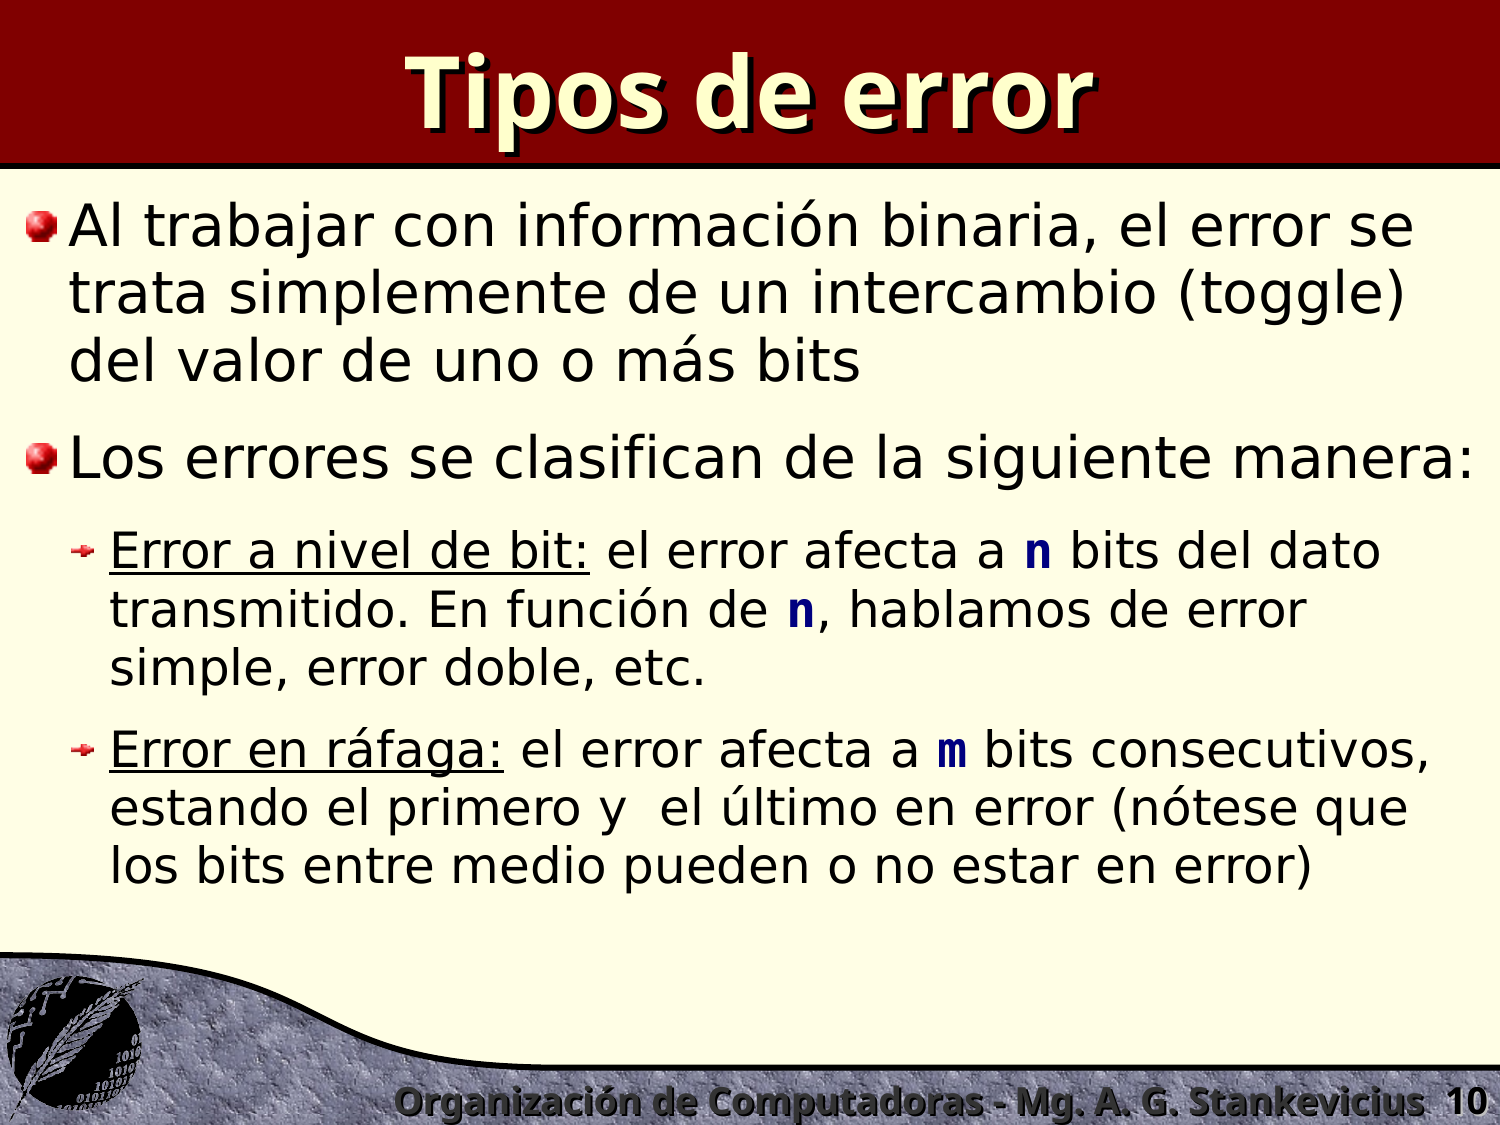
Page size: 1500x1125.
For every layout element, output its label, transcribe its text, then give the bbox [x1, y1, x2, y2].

picture [1058, 1100, 1065, 1110]
list Al trabajar con información binaria, el error se trata simplemente de un intercambio (toggle) del valor de uno o más bits Los errores se clasifican de la siguiente manera: Error a nivel de bit: el error afecta a n bits del dato transmitido. En función de n, hablamos de error simple, error doble, etc. Error en ráfaga: el error afecta a m bits consecutivos, estando el primero y el último en error (nótese que los bits entre medio pueden o no estar en error) [11, 192, 1486, 935]
picture [802, 1100, 806, 1110]
picture [0, 959, 1500, 1125]
title Tipos de error [15, 5, 1485, 160]
picture [448, 1100, 455, 1110]
